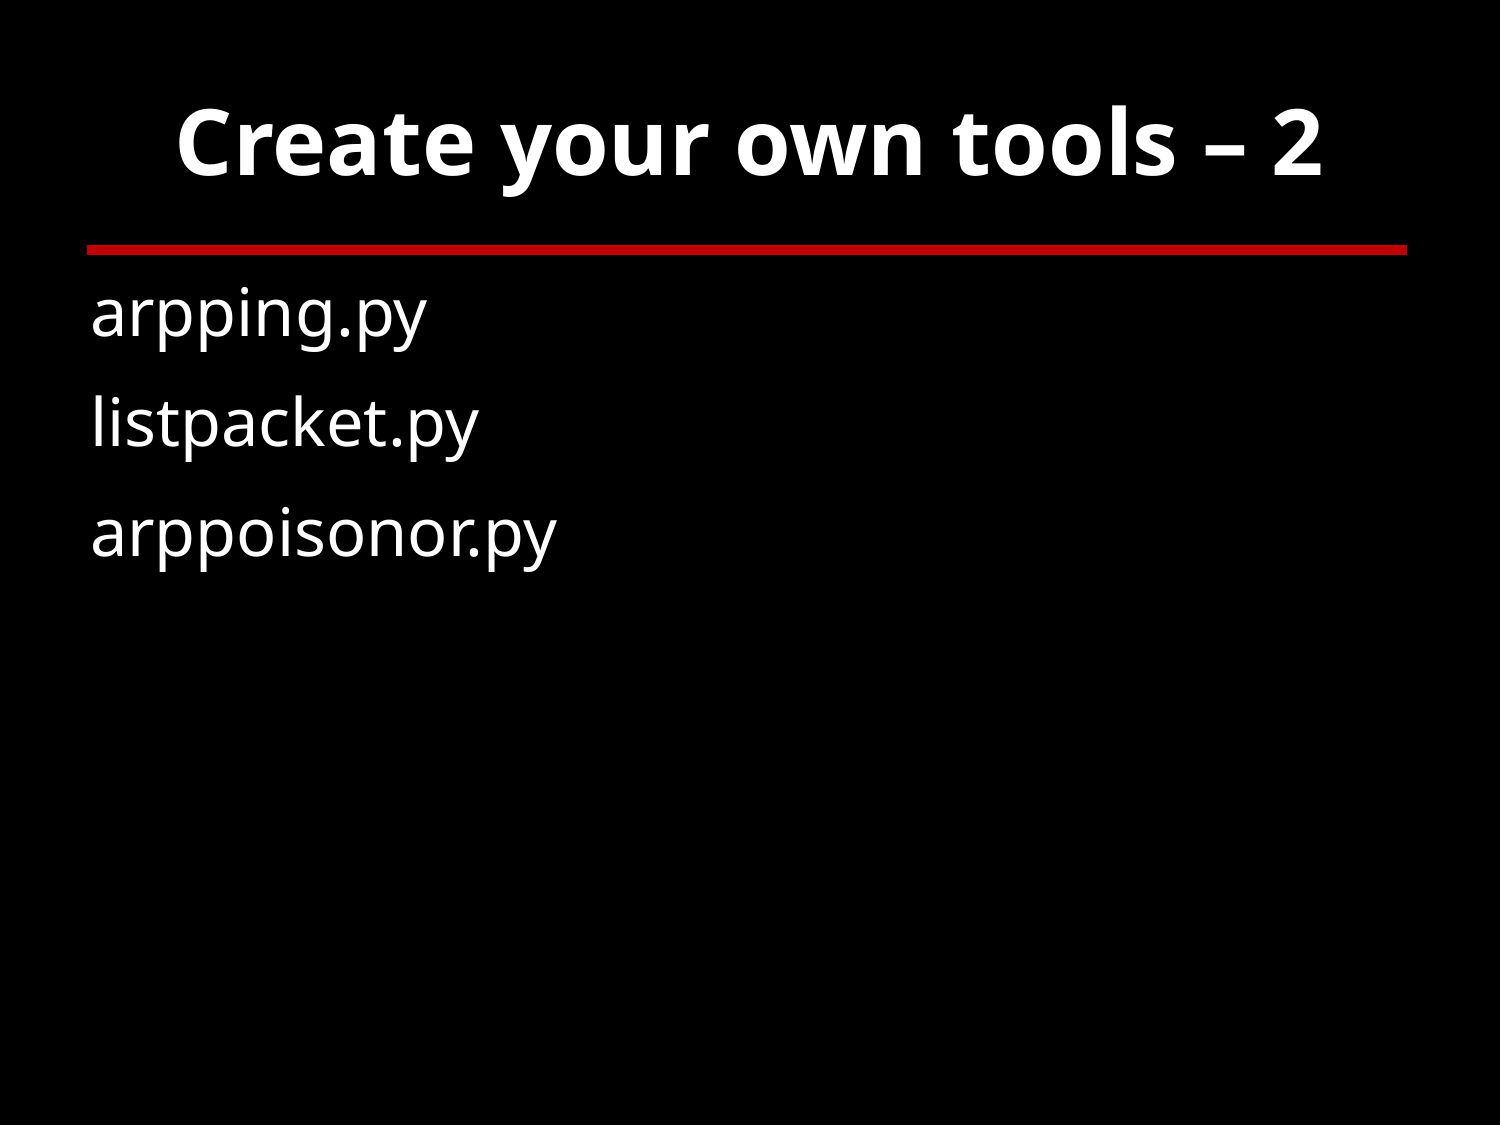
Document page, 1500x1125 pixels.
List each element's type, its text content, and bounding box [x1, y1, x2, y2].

list arpping.py listpacket.py arppoisonor.py [75, 262, 1425, 1005]
title Create your own tools – 2 [75, 45, 1425, 233]
